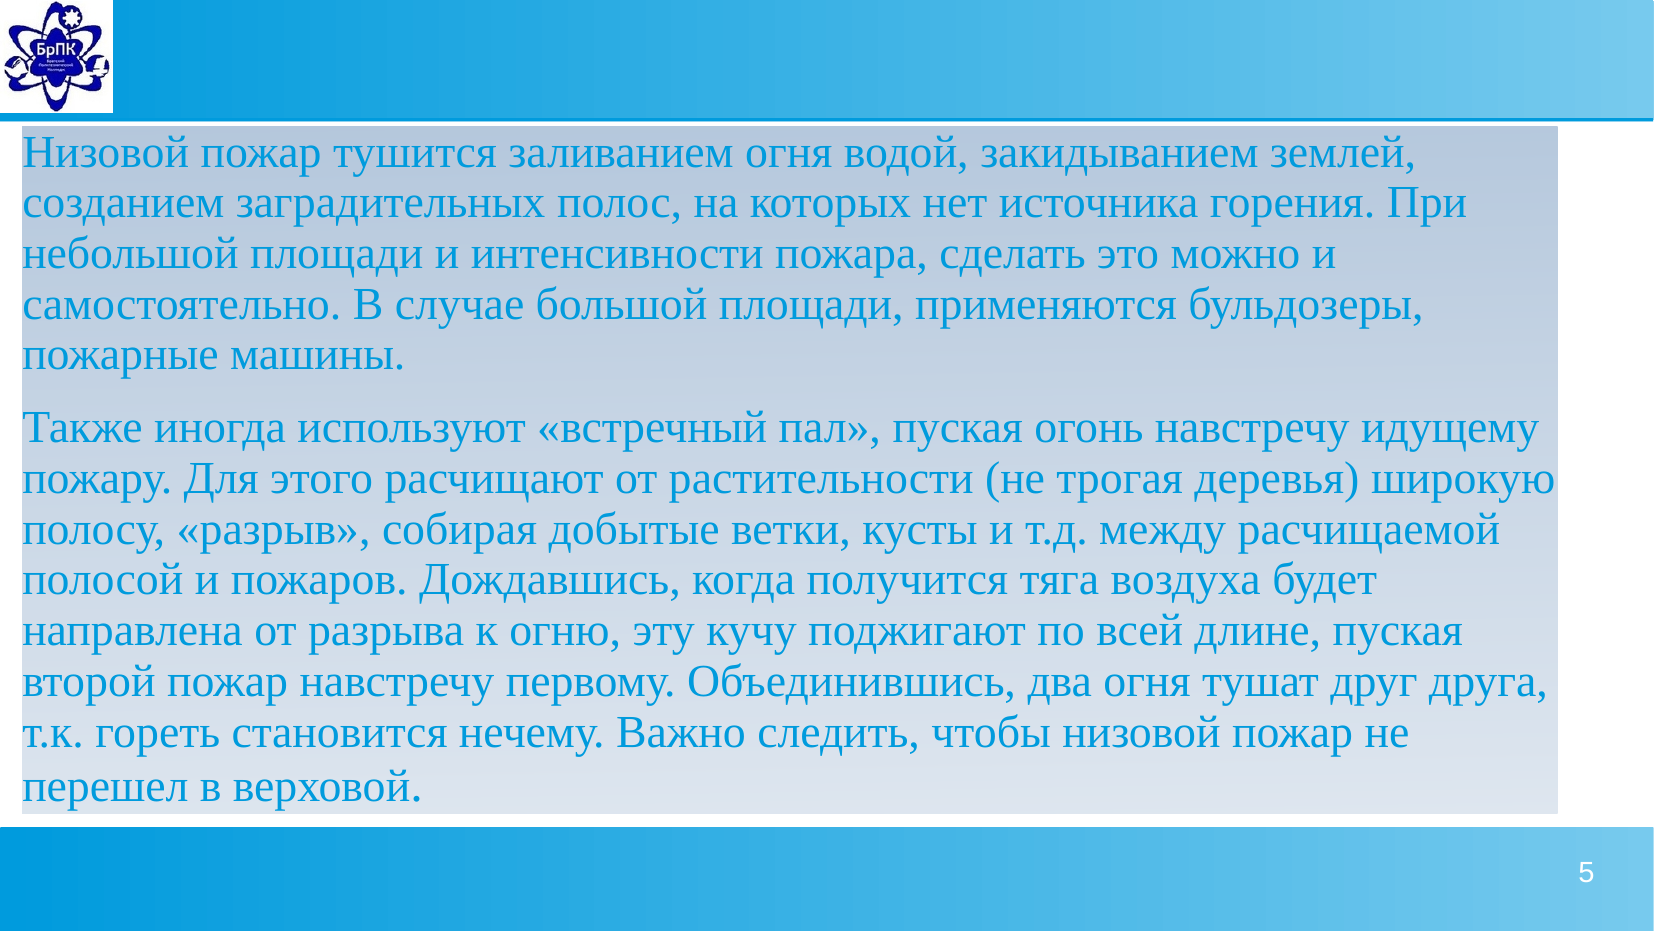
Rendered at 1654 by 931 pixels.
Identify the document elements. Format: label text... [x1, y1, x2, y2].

picture [0, 0, 112, 112]
list Низовой пожар тушится заливанием огня водой, закидыванием землей, созданием заградительных полос, на которых нет источника горения. При небольшой площади и интенсивности пожара, сделать это можно и самостоятельно. В случае большой площади, применяются бульдозеры, пожарные машины. Также иногда используют «встречный пал», пуская огонь навстречу идущему пожару. Для этого расчищают от растительности (не трогая деревья) широкую полосу, «разрыв», собирая добытые ветки, кусты и т.д. между расчищаемой полосой и пожаров. Дождавшись, когда получится тяга воздуха будет направлена от разрыва к огню, эту кучу поджигают по всей длине, пуская второй пожар навстречу первому. Объединившись, два огня тушат друг друга, т.к. гореть становится нечему. Важно следить, чтобы низовой пожар не перешел в верховой. [22, 126, 1558, 814]
